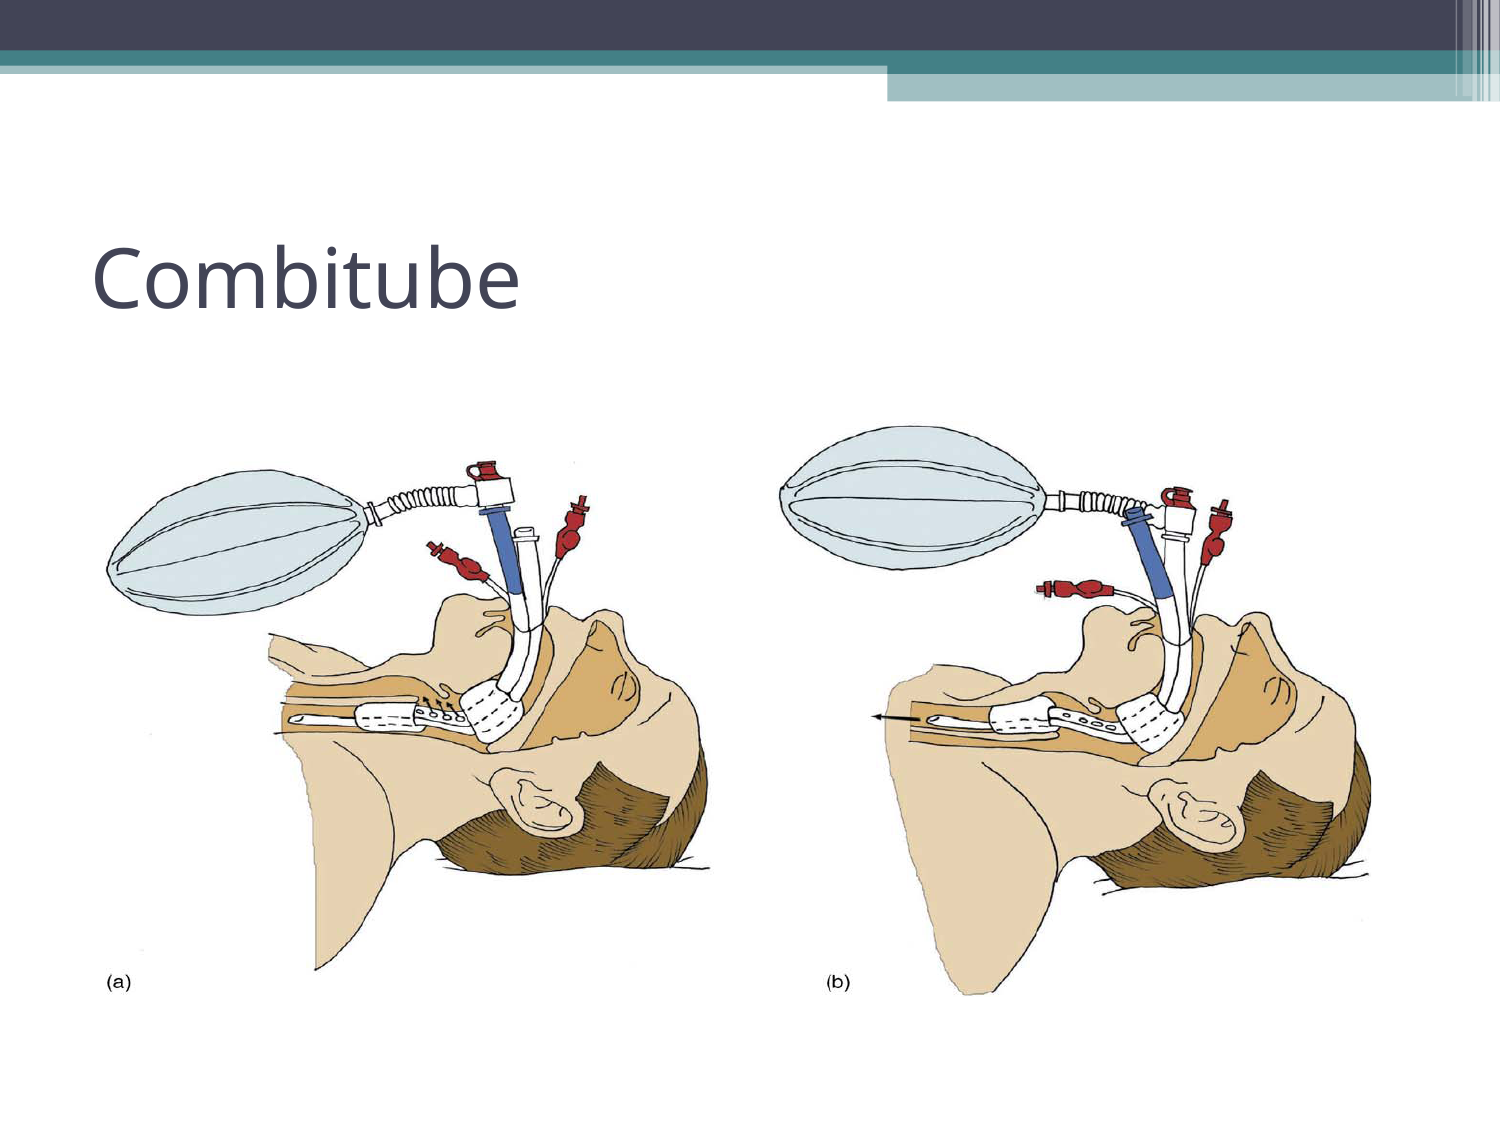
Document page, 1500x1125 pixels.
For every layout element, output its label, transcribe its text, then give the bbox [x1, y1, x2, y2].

picture [105, 421, 1372, 997]
text_box Combitube [75, 187, 1426, 363]
